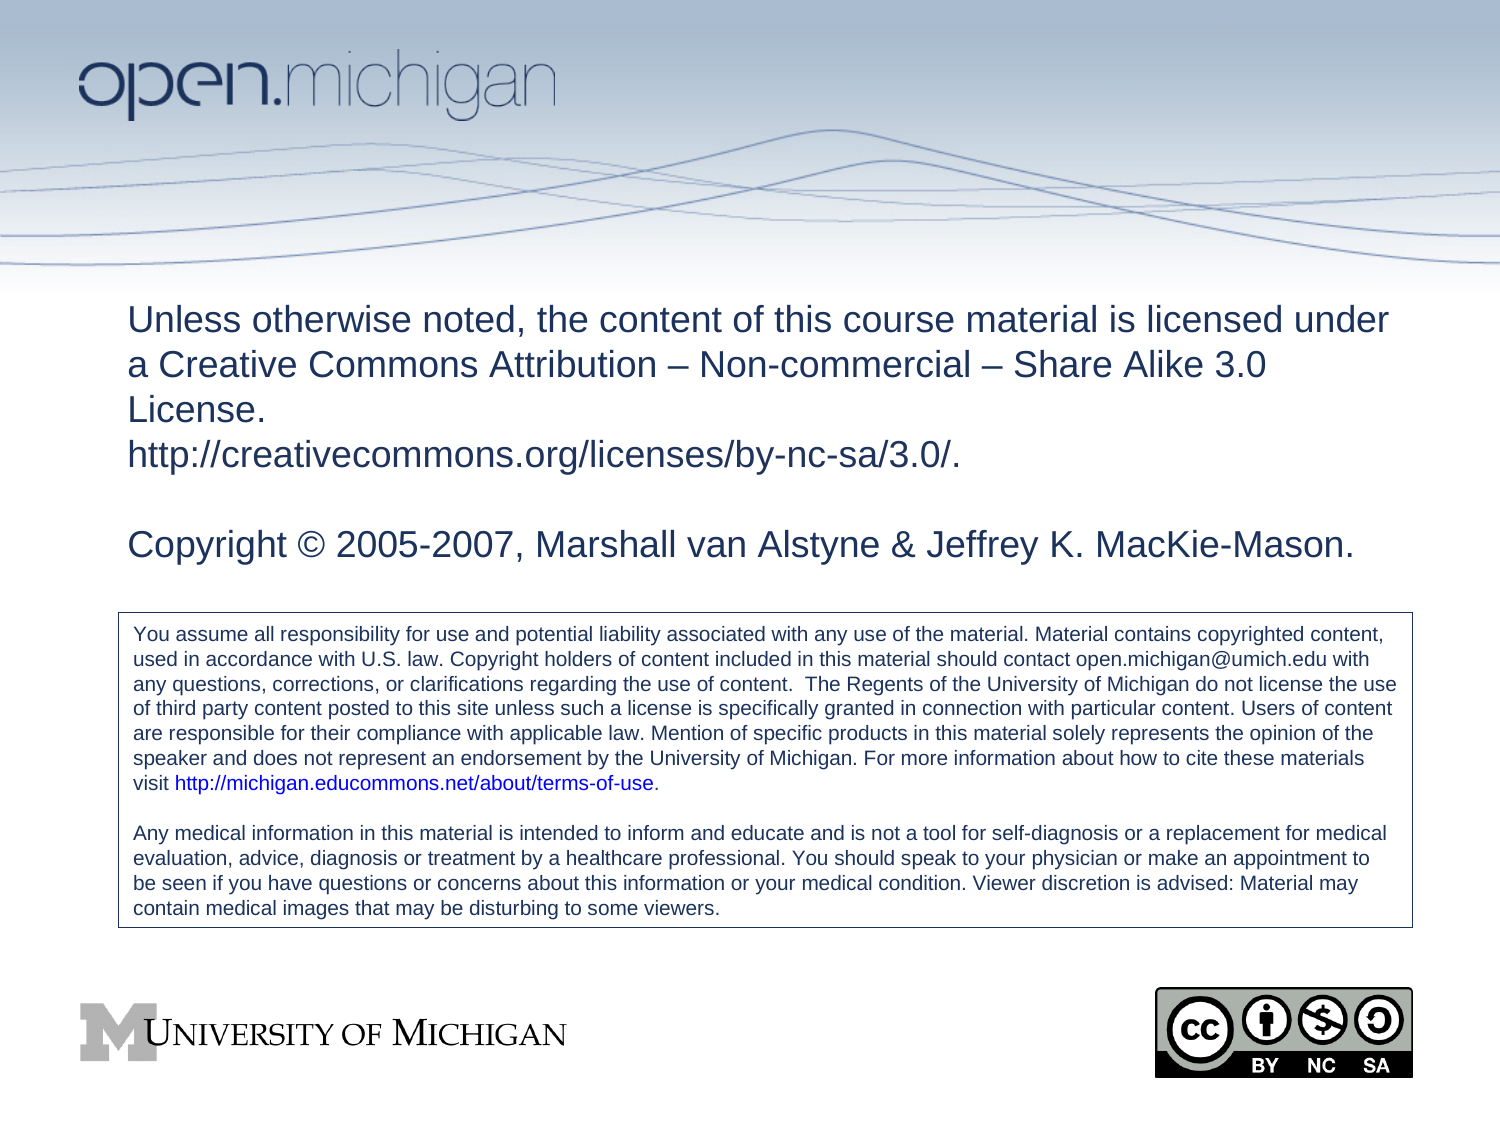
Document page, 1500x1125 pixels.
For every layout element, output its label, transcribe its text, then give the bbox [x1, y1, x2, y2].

picture [0, 0, 1500, 293]
text_box You assume all responsibility for use and potential liability associated with any use of the material. Material contains copyrighted content, used in accordance with U.S. law. Copyright holders of content included in this material should contact open.michigan@umich.edu with any questions, corrections, or clarifications regarding the use of content. The Regents of the University of Michigan do not license the use of third party content posted to this site unless such a license is specifically granted in connection with particular content. Users of content are responsible for their compliance with applicable law. Mention of specific products in this material solely represents the opinion of the speaker and does not represent an endorsement by the University of Michigan. For more information about how to cite these materials visit http://michigan.educommons.net/about/terms-of-use. Any medical information in this material is intended to inform and educate and is not a tool for self-diagnosis or a replacement for medical evaluation, advice, diagnosis or treatment by a healthcare professional. You should speak to your physician or make an appointment to be seen if you have questions or concerns about this information or your medical condition. Viewer discretion is advised: Material may contain medical images that may be disturbing to some viewers. [118, 612, 1413, 928]
picture [1155, 987, 1413, 1078]
picture [79, 1002, 567, 1062]
text_box Unless otherwise noted, the content of this course material is licensed under a Creative Commons Attribution – Non-commercial – Share Alike 3.0 License. http://creativecommons.org/licenses/by-nc-sa/3.0/. Copyright © 2005-2007, Marshall van Alstyne & Jeffrey K. MacKie-Mason. [112, 287, 1407, 573]
